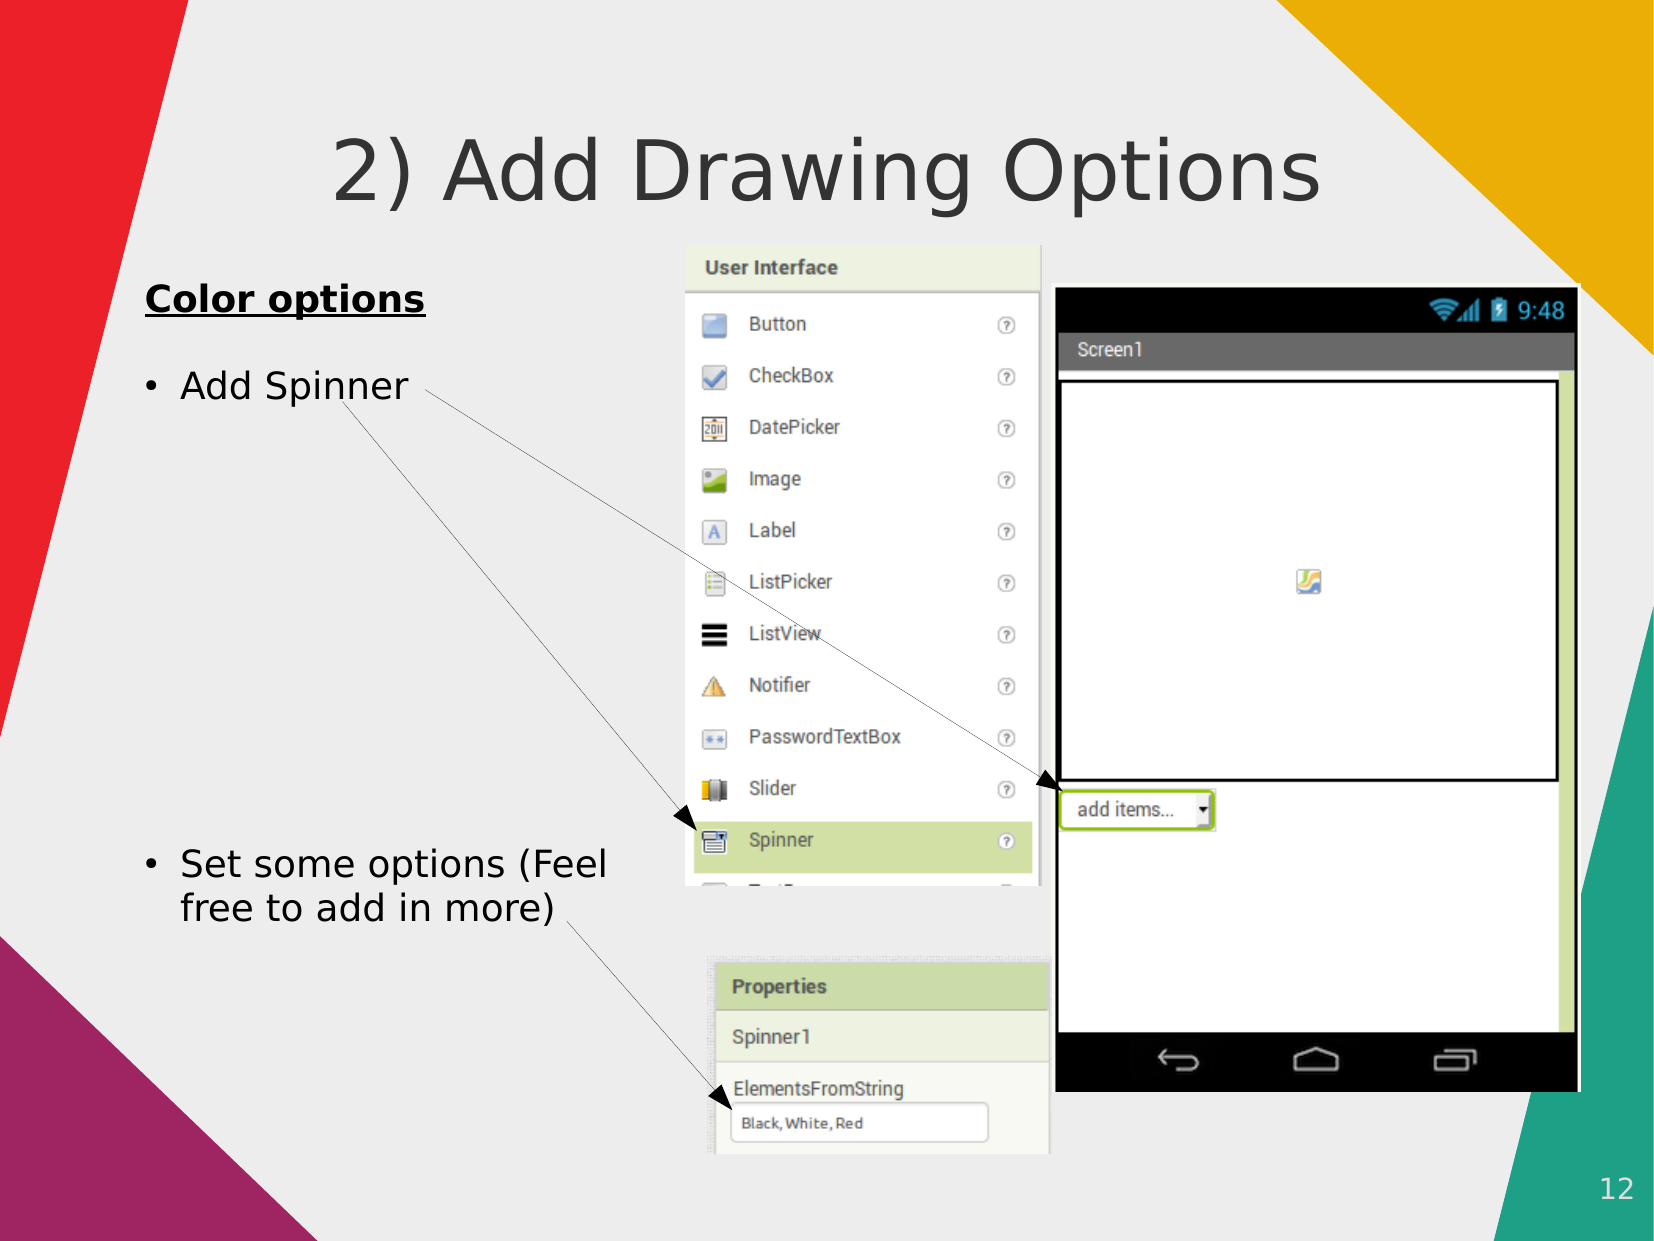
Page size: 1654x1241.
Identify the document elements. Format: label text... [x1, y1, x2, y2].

picture [707, 283, 1581, 1154]
text_box Color options Add Spinner Set some options (Feel free to add in more) [129, 270, 662, 938]
picture [685, 555, 1042, 886]
picture [685, 245, 1042, 776]
title 2) Add Drawing Options [114, 73, 1539, 271]
